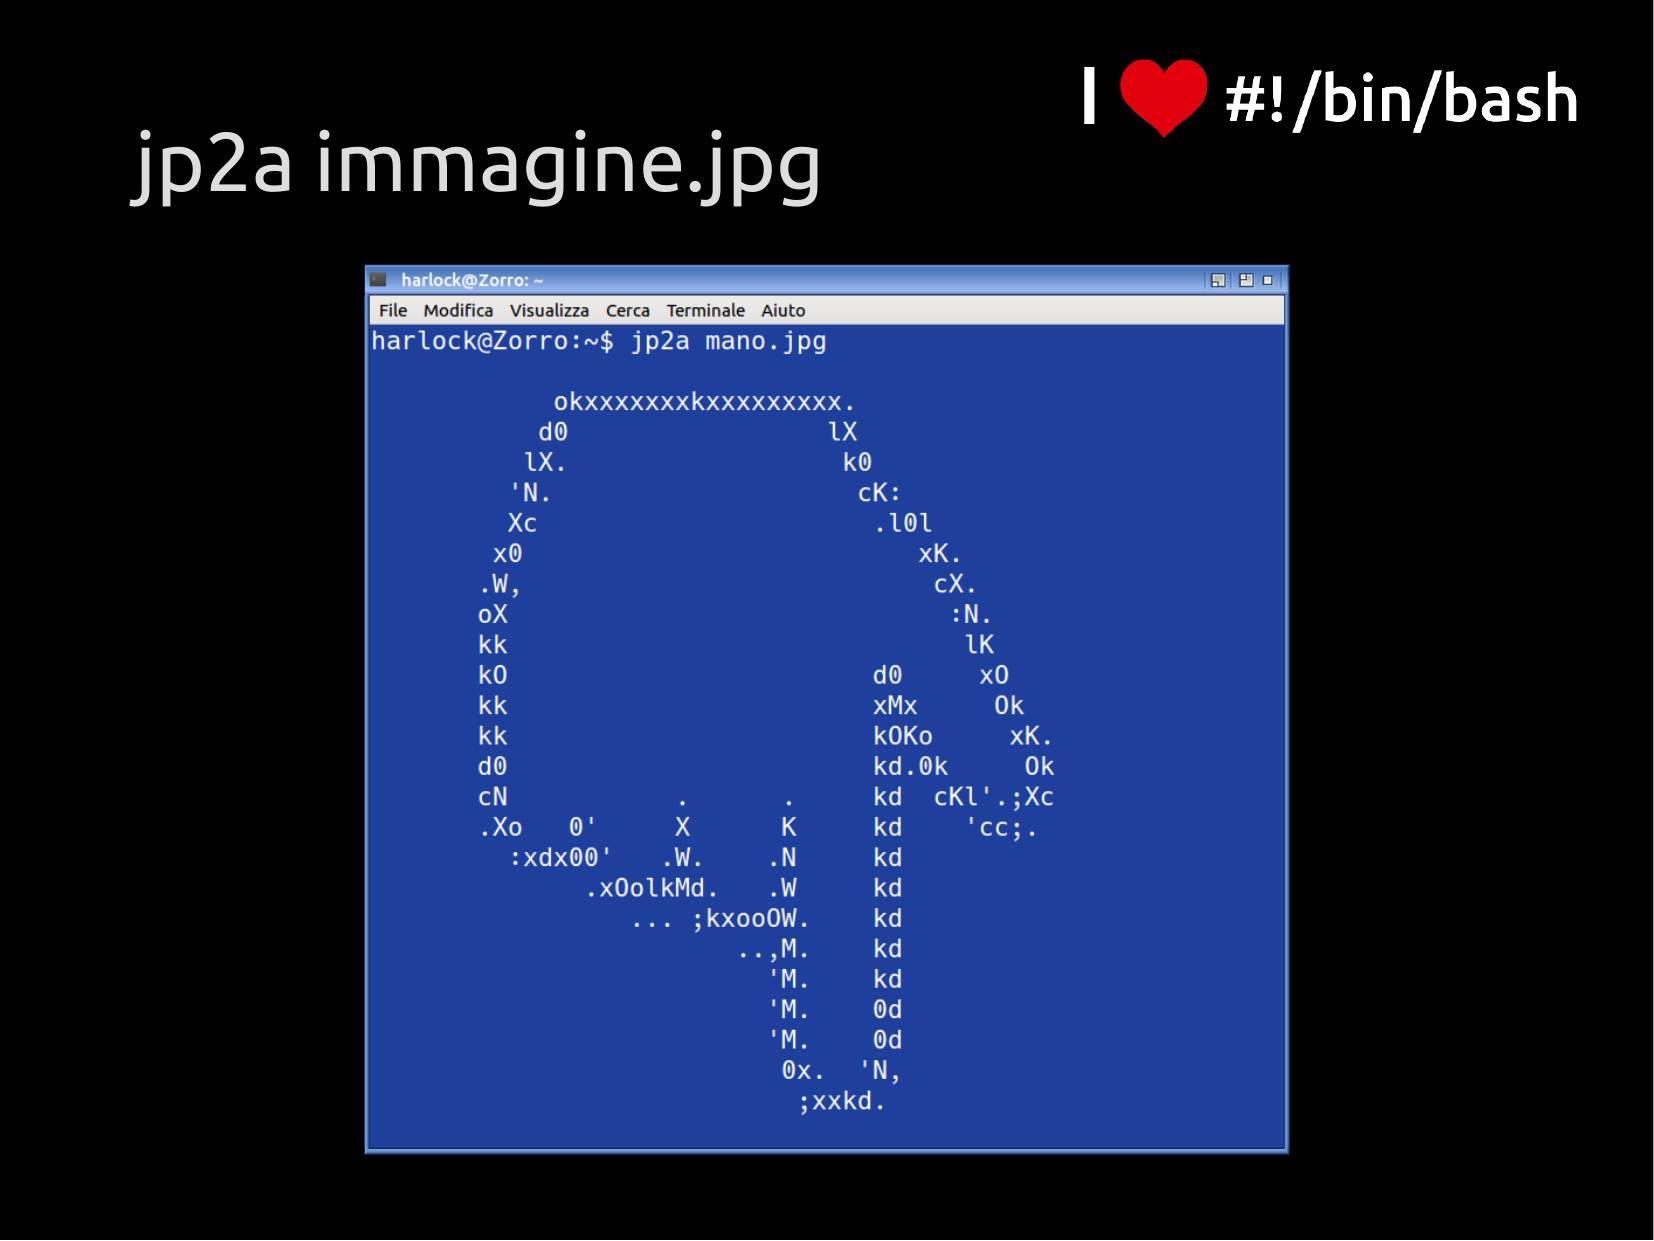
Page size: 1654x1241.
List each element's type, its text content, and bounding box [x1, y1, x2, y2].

picture [1064, 45, 1595, 154]
picture [364, 264, 1290, 1155]
text_box jp2a immagine.jpg [120, 106, 840, 215]
